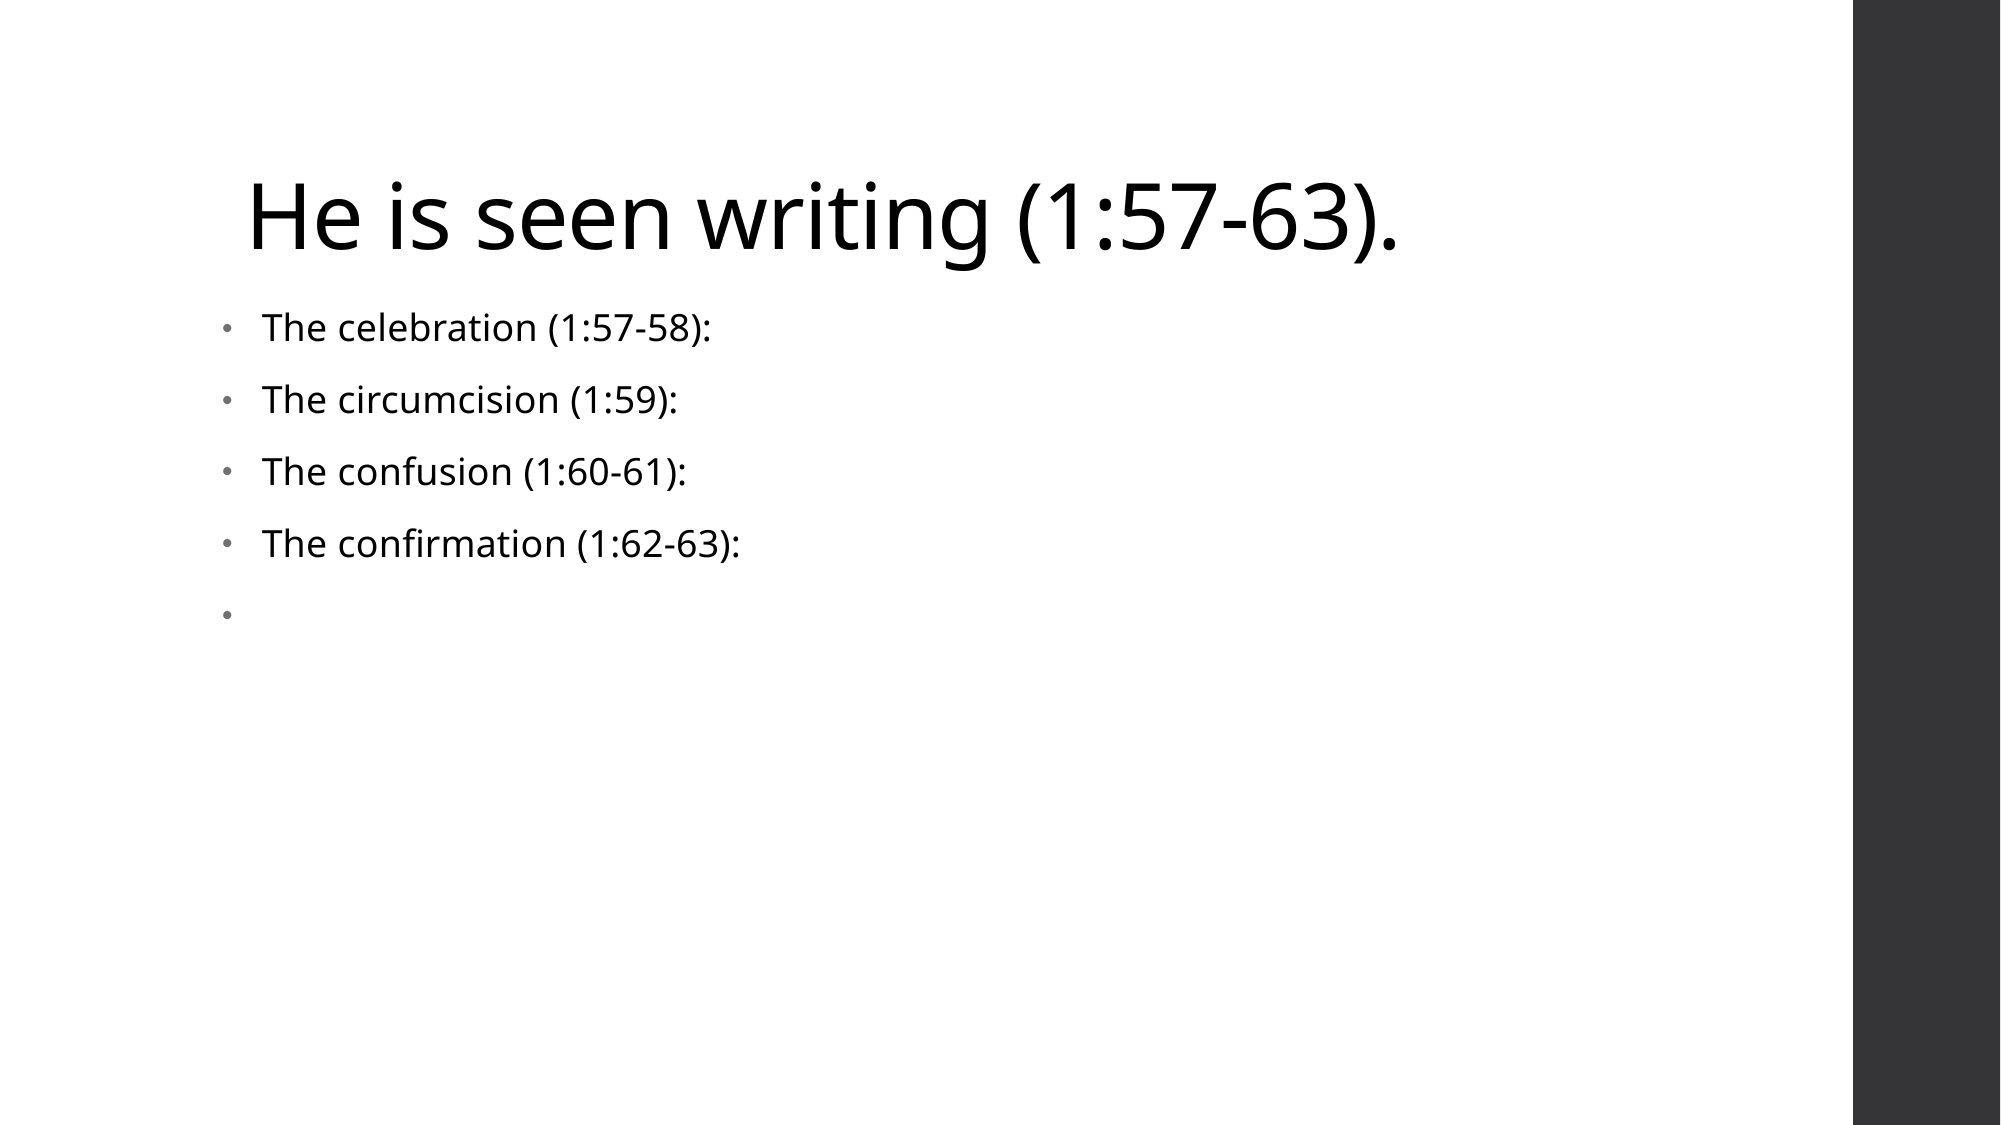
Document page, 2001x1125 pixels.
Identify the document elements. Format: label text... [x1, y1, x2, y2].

list The celebration (1:57-58): The circumcision (1:59): The confusion (1:60-61): The confirmation (1:62-63): [206, 299, 1617, 1014]
title He is seen writing (1:57-63). [206, 60, 1797, 278]
